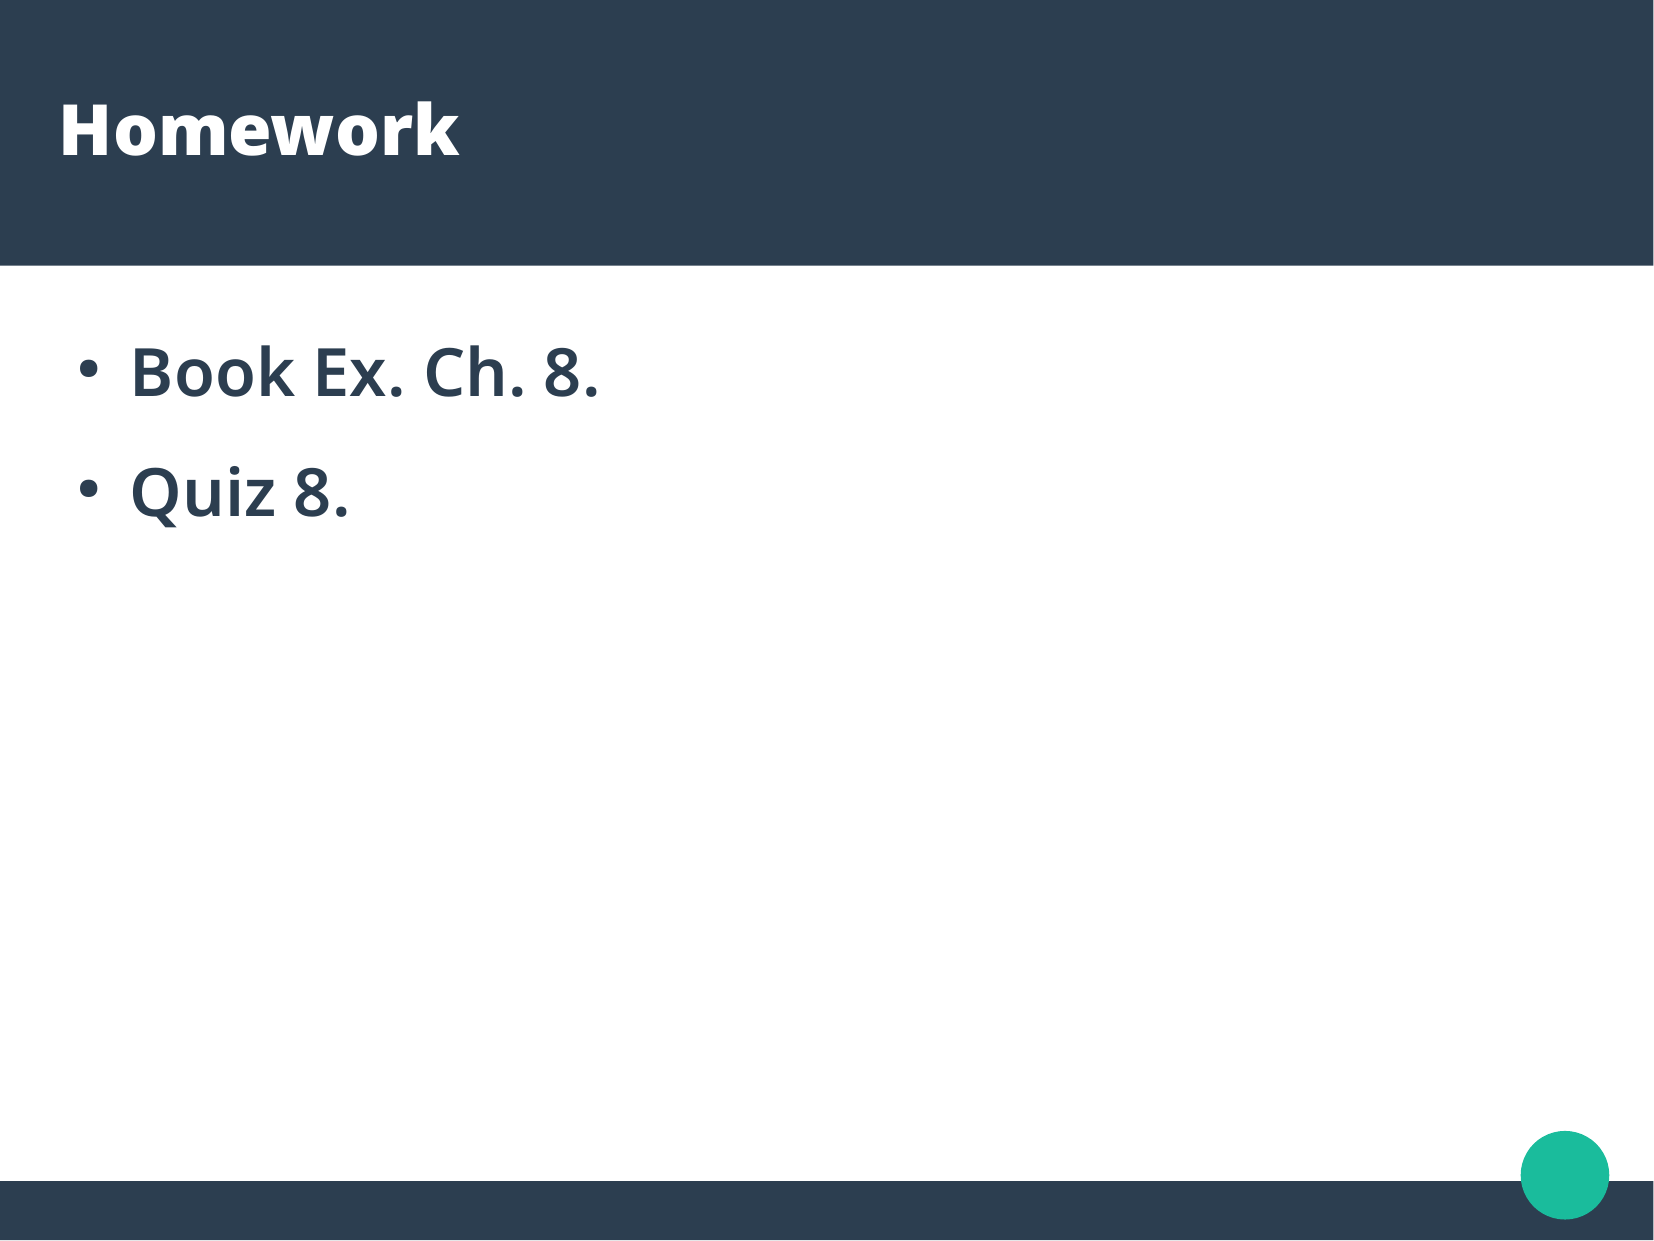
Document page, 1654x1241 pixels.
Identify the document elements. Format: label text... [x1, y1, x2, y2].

list Book Ex. Ch. 8. Quiz 8. [59, 324, 1595, 1152]
title Homework [59, 49, 1595, 207]
